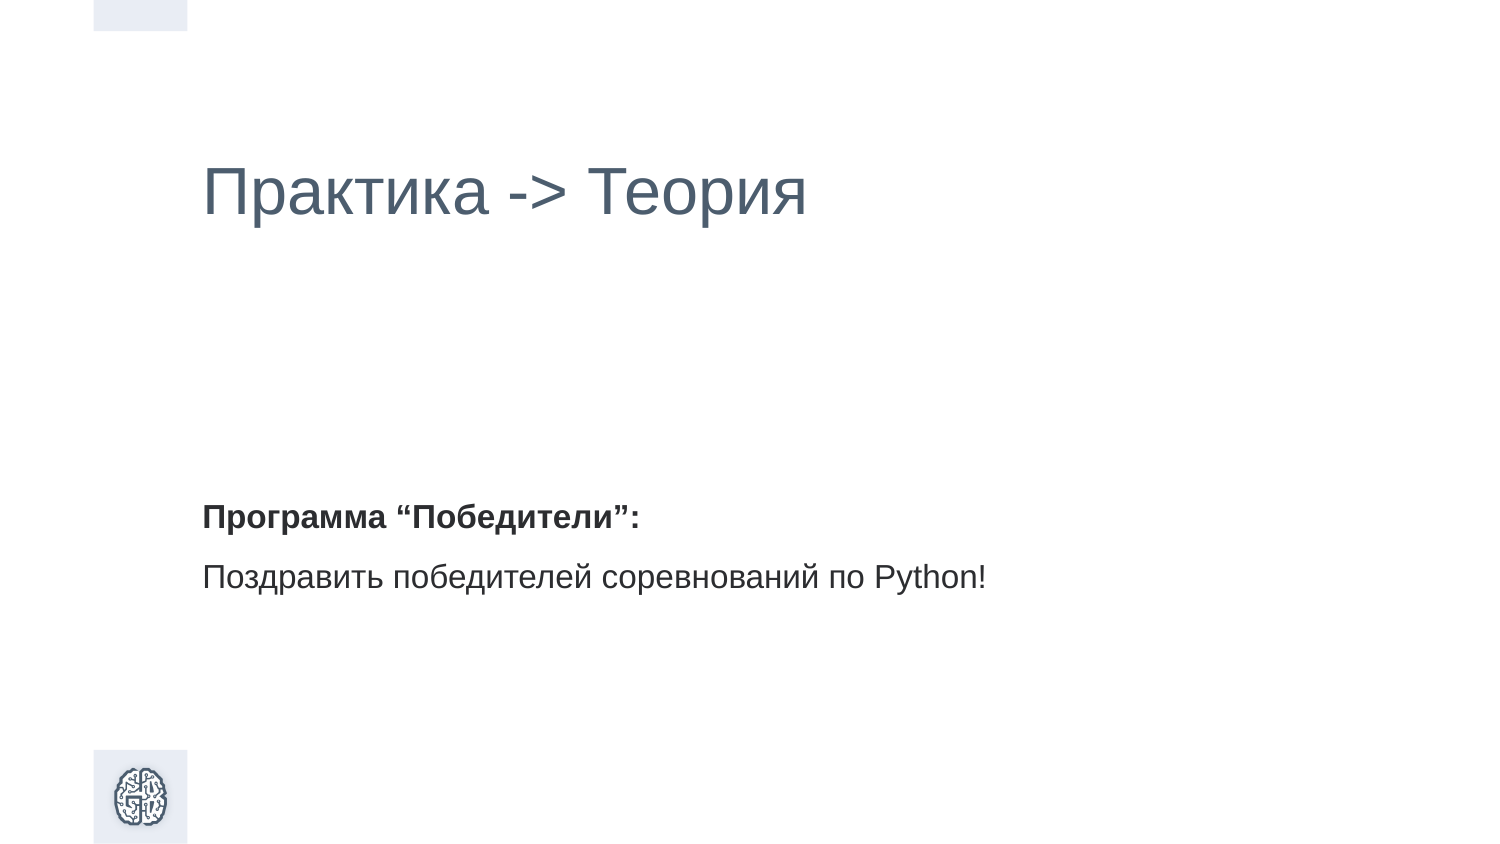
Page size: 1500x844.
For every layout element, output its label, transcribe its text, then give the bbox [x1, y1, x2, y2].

text_box Практика -> Теория [187, 93, 1312, 282]
text_box Программа “Победители”: Поздравить победителей соревнований по Python! [187, 347, 1312, 723]
picture [106, 760, 175, 834]
